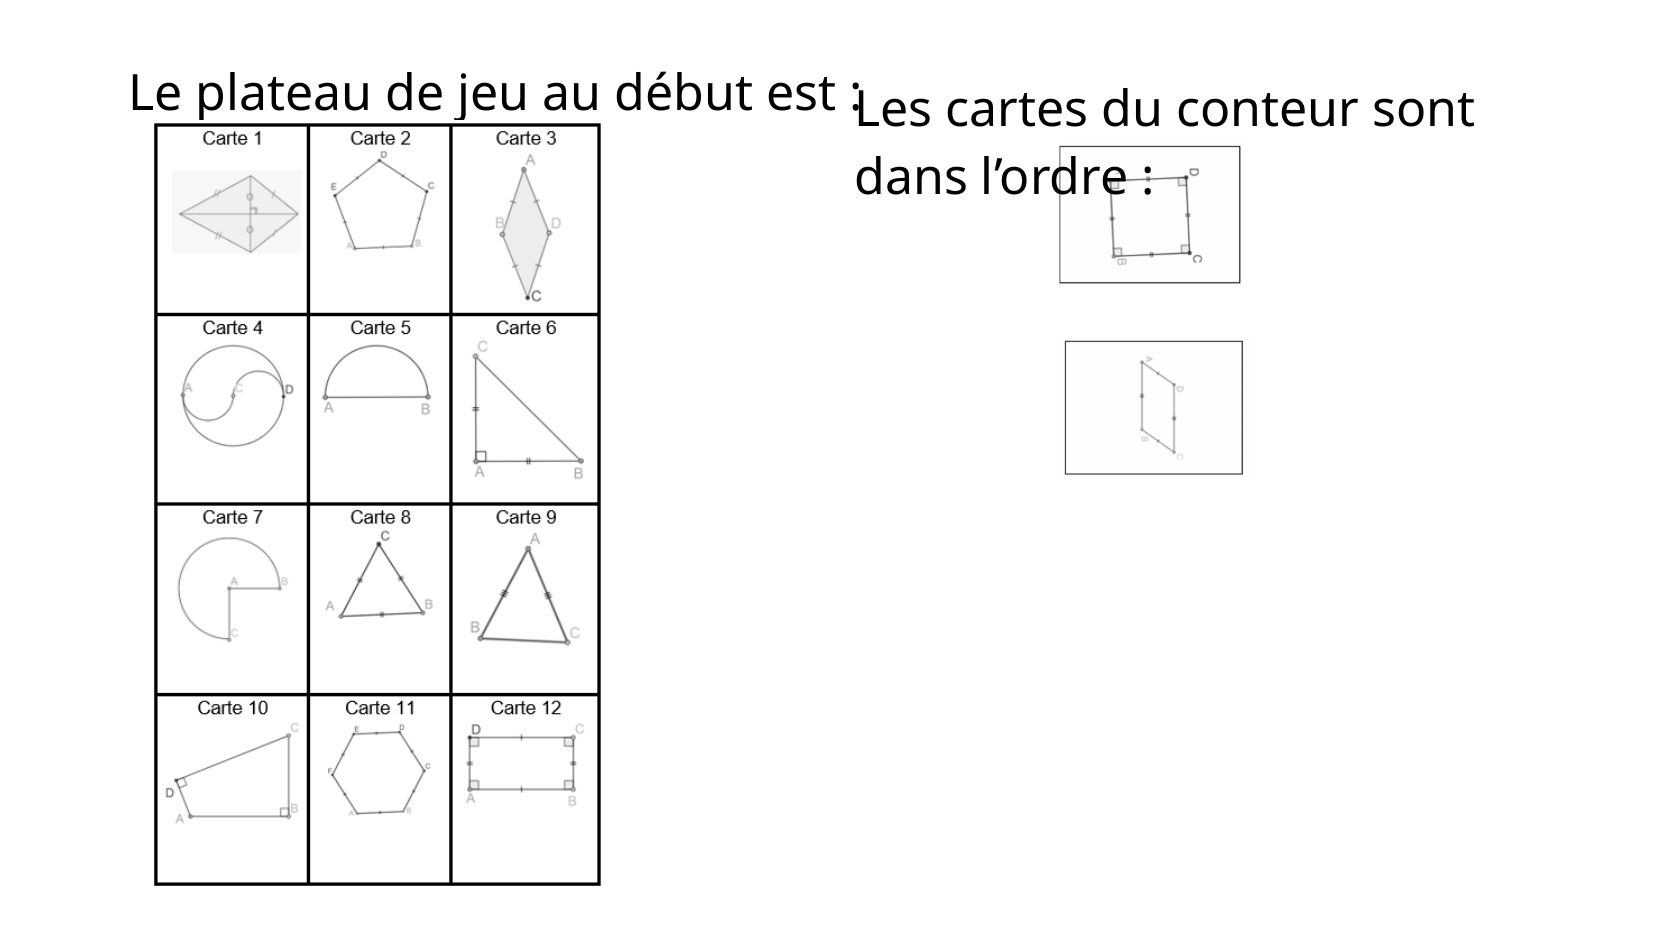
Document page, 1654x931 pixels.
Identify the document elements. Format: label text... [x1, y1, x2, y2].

picture [1059, 334, 1252, 481]
picture [152, 120, 603, 887]
title Le plateau de jeu au début est : [113, 49, 1513, 140]
picture [1059, 191, 1244, 287]
text_box Les cartes du conteur sont dans l’ordre : [839, 65, 1576, 191]
